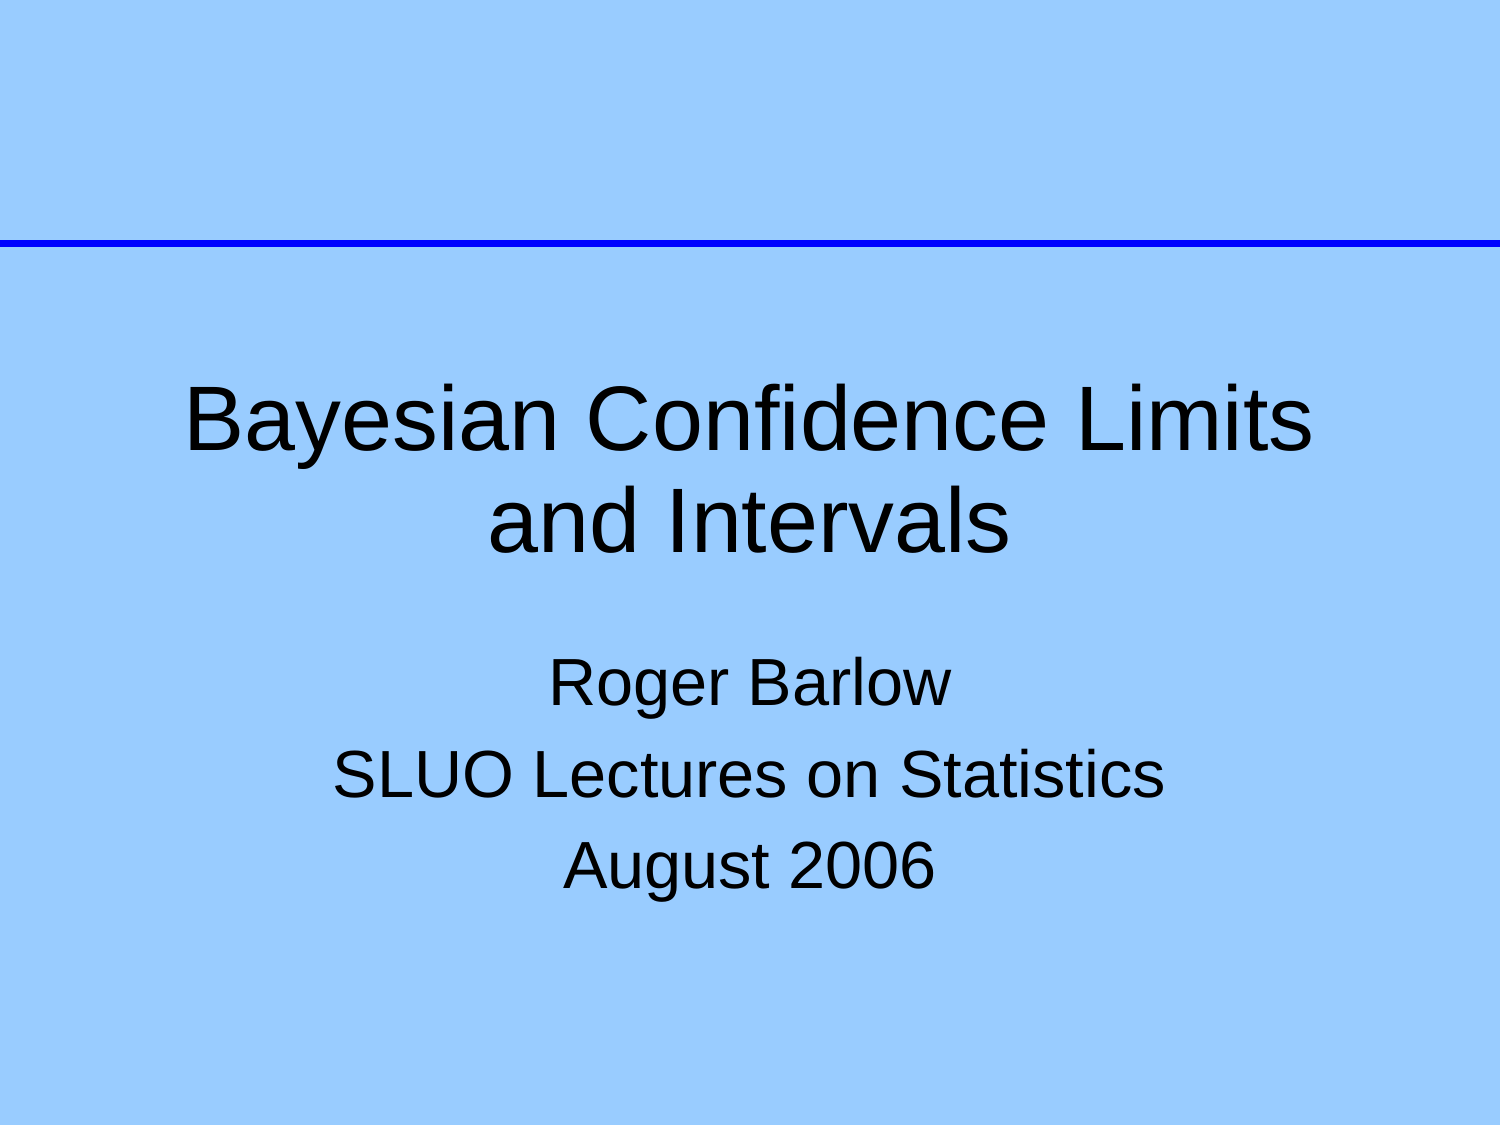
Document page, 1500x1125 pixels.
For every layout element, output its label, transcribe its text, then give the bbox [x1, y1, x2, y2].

title Bayesian Confidence Limits and Intervals [112, 349, 1388, 591]
subtitle Roger Barlow SLUO Lectures on Statistics August 2006 [225, 637, 1276, 926]
